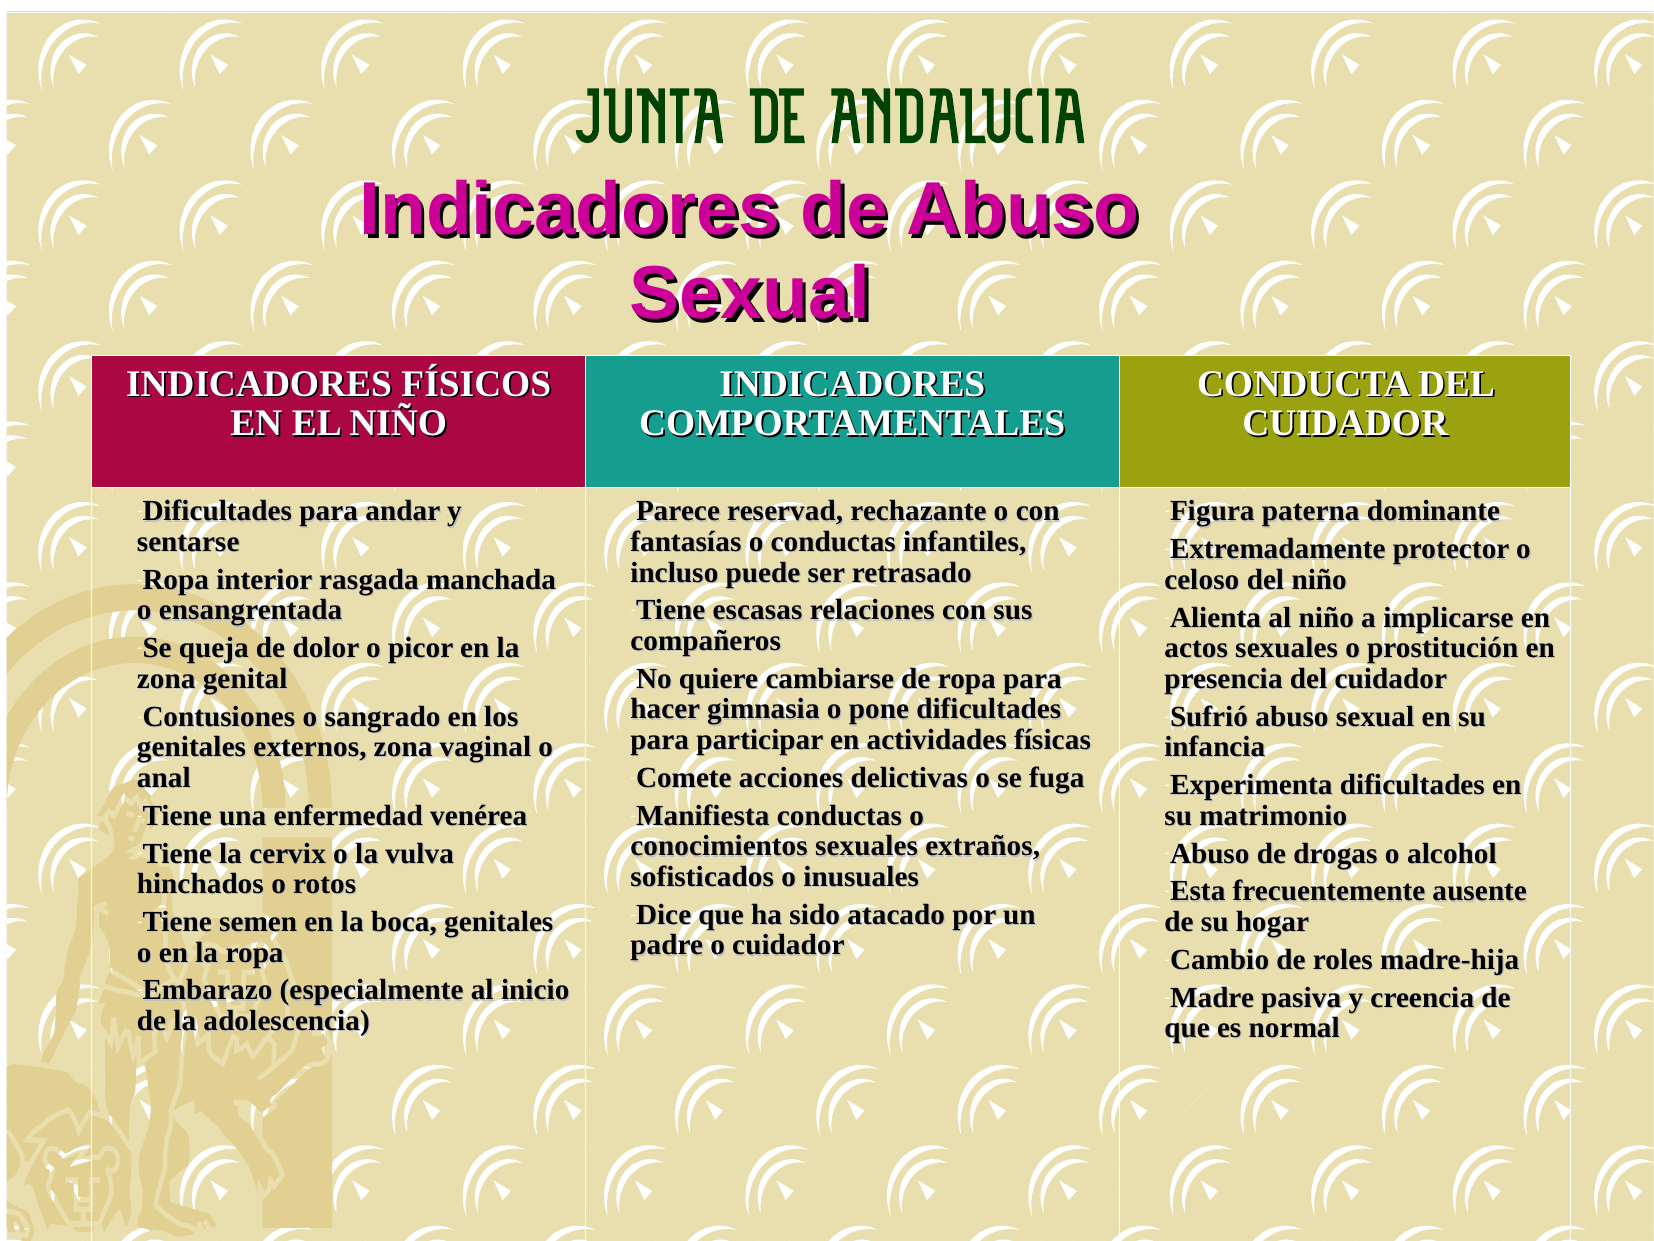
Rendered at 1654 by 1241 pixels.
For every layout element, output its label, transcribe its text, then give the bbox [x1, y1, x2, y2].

table_header INDICADORES COMPORTAMENTALES [586, 356, 1119, 487]
table_cell Parece reservad, rechazante o con fantasías o conductas infantiles, incluso puede ser retrasado Tiene escasas relaciones con sus compañeros No quiere cambiarse de ropa para hacer gimnasia o pone dificultades para participar en actividades físicas Comete acciones delictivas o se fuga Manifiesta conductas o conocimientos sexuales extraños, sofisticados o inusuales Dice que ha sido atacado por un padre o cuidador [586, 488, 1119, 1241]
text_box Indicadores de Abuso Sexual [236, 159, 1264, 291]
table_cell Figura paterna dominante Extremadamente protector o celoso del niño Alienta al niño a implicarse en actos sexuales o prostitución en presencia del cuidador Sufrió abuso sexual en su infancia Experimenta dificultades en su matrimonio Abuso de drogas o alcohol Esta frecuentemente ausente de su hogar Cambio de roles madre-hija Madre pasiva y creencia de que es normal [1120, 488, 1570, 1241]
table_header INDICADORES FÍSICOS EN EL NIÑO [92, 356, 585, 487]
table_header CONDUCTA DEL CUIDADOR [1120, 356, 1570, 487]
picture [6, 11, 1654, 1241]
text_box [35, 291, 1654, 1241]
table_cell Dificultades para andar y sentarse Ropa interior rasgada manchada o ensangrentada Se queja de dolor o picor en la zona genital Contusiones o sangrado en los genitales externos, zona vaginal o anal Tiene una enfermedad venérea Tiene la cervix o la vulva hinchados o rotos Tiene semen en la boca, genitales o en la ropa Embarazo (especialmente al inicio de la adolescencia) [92, 488, 585, 1241]
